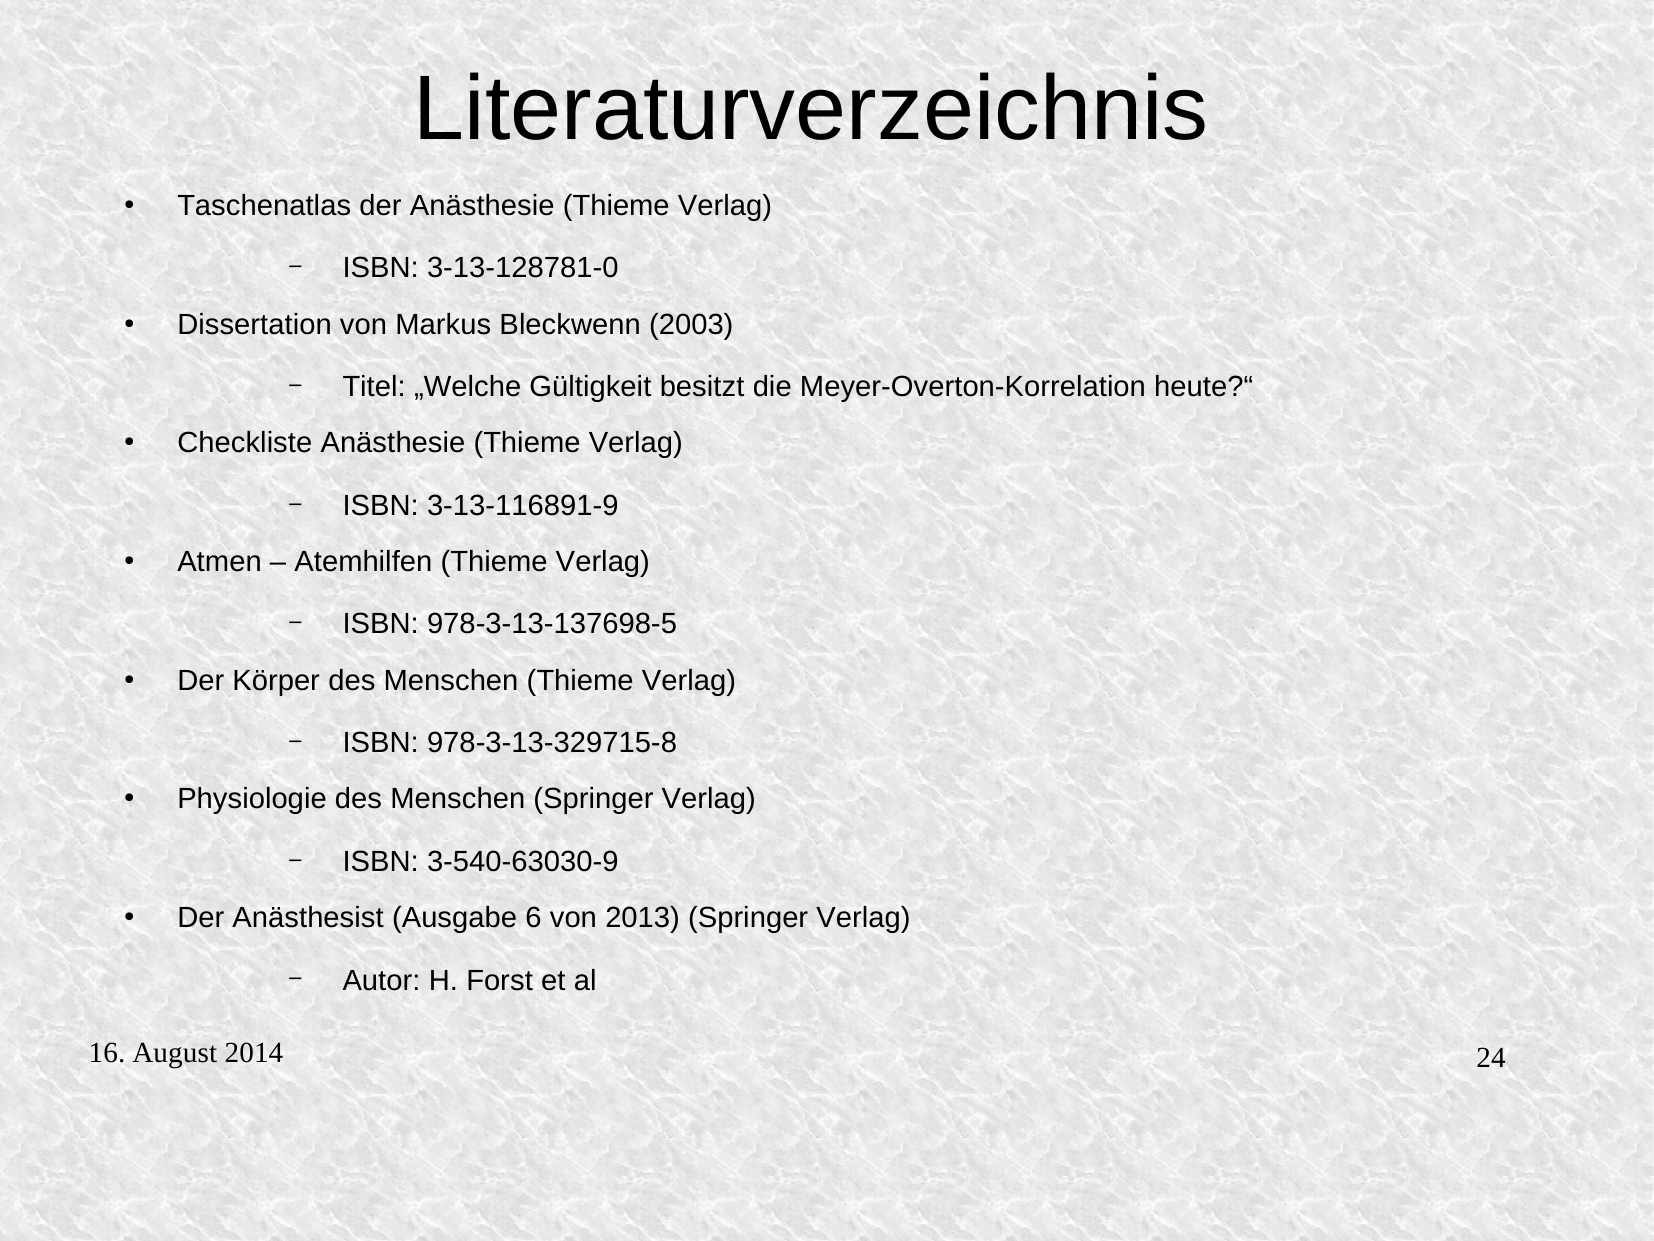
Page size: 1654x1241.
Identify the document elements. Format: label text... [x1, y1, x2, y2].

list Taschenatlas der Anästhesie (Thieme Verlag) ISBN: 3-13-128781-0 Dissertation von Markus Bleckwenn (2003) Titel: „Welche Gültigkeit besitzt die Meyer-Overton-Korrelation heute?“ Checkliste Anästhesie (Thieme Verlag) ISBN: 3-13-116891-9 Atmen – Atemhilfen (Thieme Verlag) ISBN: 978-3-13-137698-5 Der Körper des Menschen (Thieme Verlag) ISBN: 978-3-13-329715-8 Physiologie des Menschen (Springer Verlag) ISBN: 3-540-63030-9 Der Anästhesist (Ausgabe 6 von 2013) (Springer Verlag) Autor: H. Forst et al [106, 188, 1560, 993]
picture [0, 0, 1654, 1241]
title Literaturverzeichnis [118, 23, 1506, 188]
